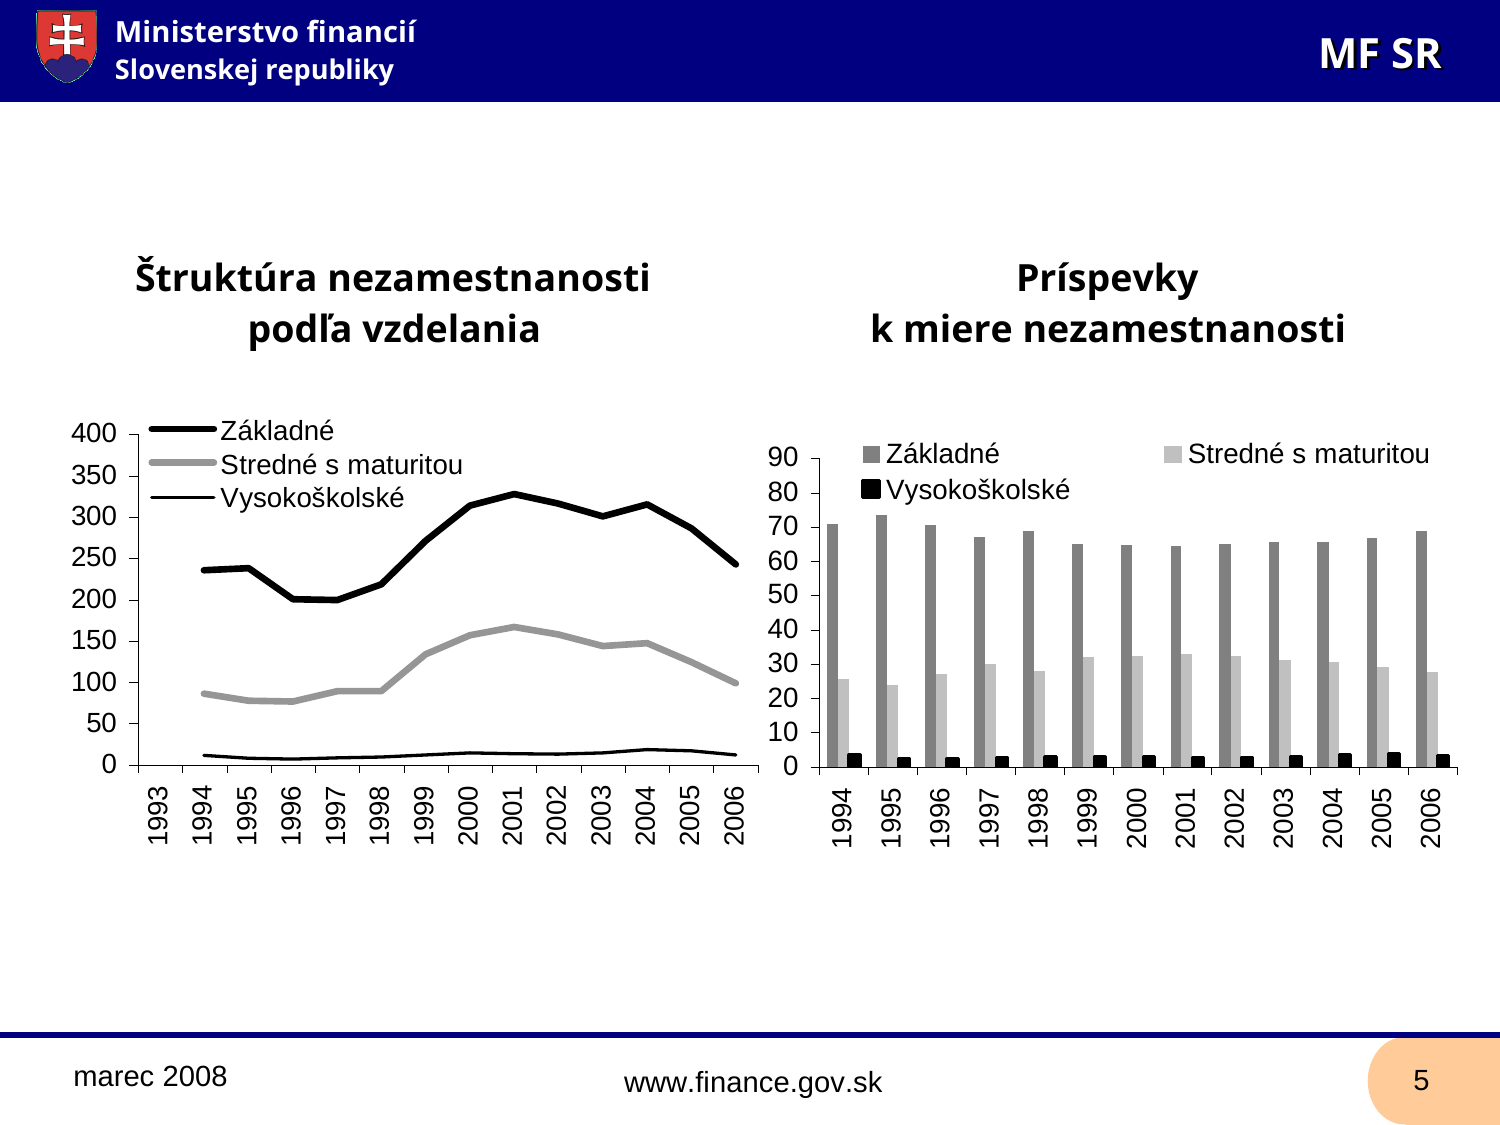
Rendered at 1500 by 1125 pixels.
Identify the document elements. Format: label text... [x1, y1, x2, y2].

text_box Príspevky k miere nezamestnanosti [855, 243, 1370, 361]
text_box Štruktúra nezamestnanosti podľa vzdelania [120, 243, 677, 361]
picture [53, 397, 1470, 868]
